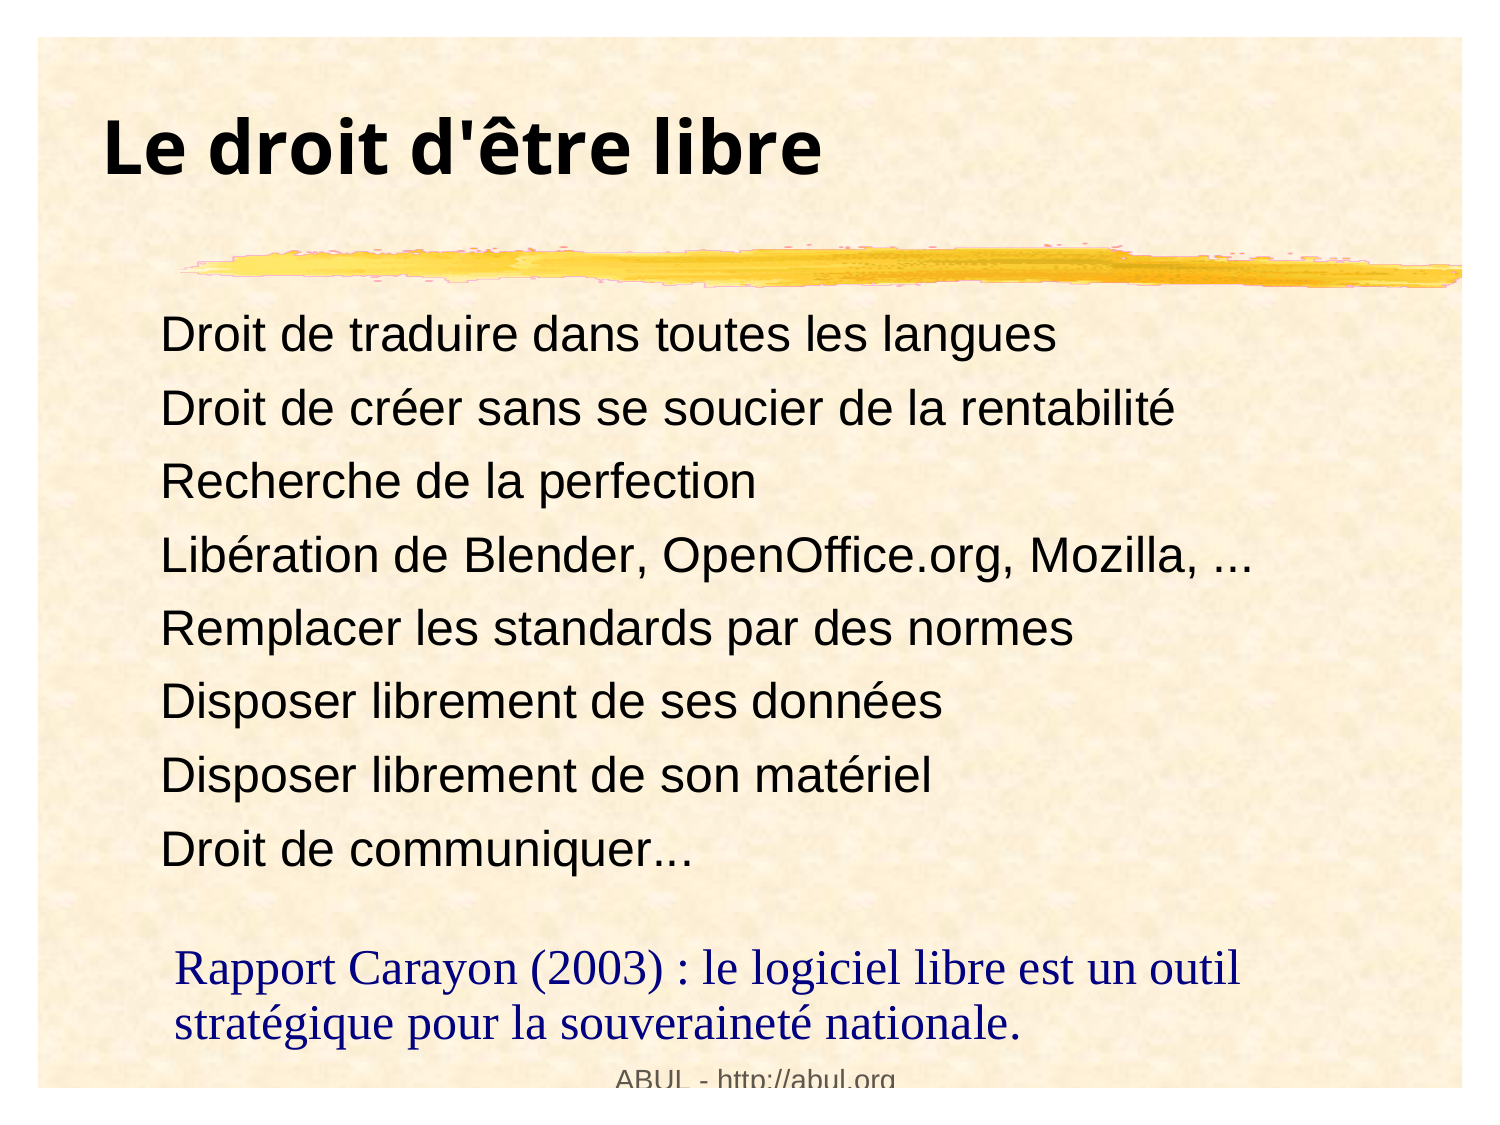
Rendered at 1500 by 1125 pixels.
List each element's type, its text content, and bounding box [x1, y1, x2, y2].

text_box Droit de traduire dans toutes les langues Droit de créer sans se soucier de la rentabilité Recherche de la perfection Libération de Blender, OpenOffice.org, Mozilla, ... Remplacer les standards par des normes Disposer librement de ses données Disposer librement de son matériel Droit de communiquer... [160, 306, 1372, 927]
picture [37, 37, 1463, 1088]
picture [618, 1084, 630, 1088]
picture [754, 1076, 761, 1088]
picture [811, 1076, 818, 1088]
picture [738, 1076, 743, 1088]
picture [722, 1076, 729, 1088]
picture [639, 1081, 649, 1088]
picture [858, 1076, 866, 1088]
picture [639, 1072, 648, 1078]
picture [620, 1073, 627, 1082]
picture [883, 1076, 891, 1088]
title Le droit d'être libre [101, 39, 1312, 253]
text_box Rapport Carayon (2003) : le logiciel libre est un outil stratégique pour la souveraineté nationale. [104, 939, 1410, 1061]
picture [794, 1082, 801, 1088]
